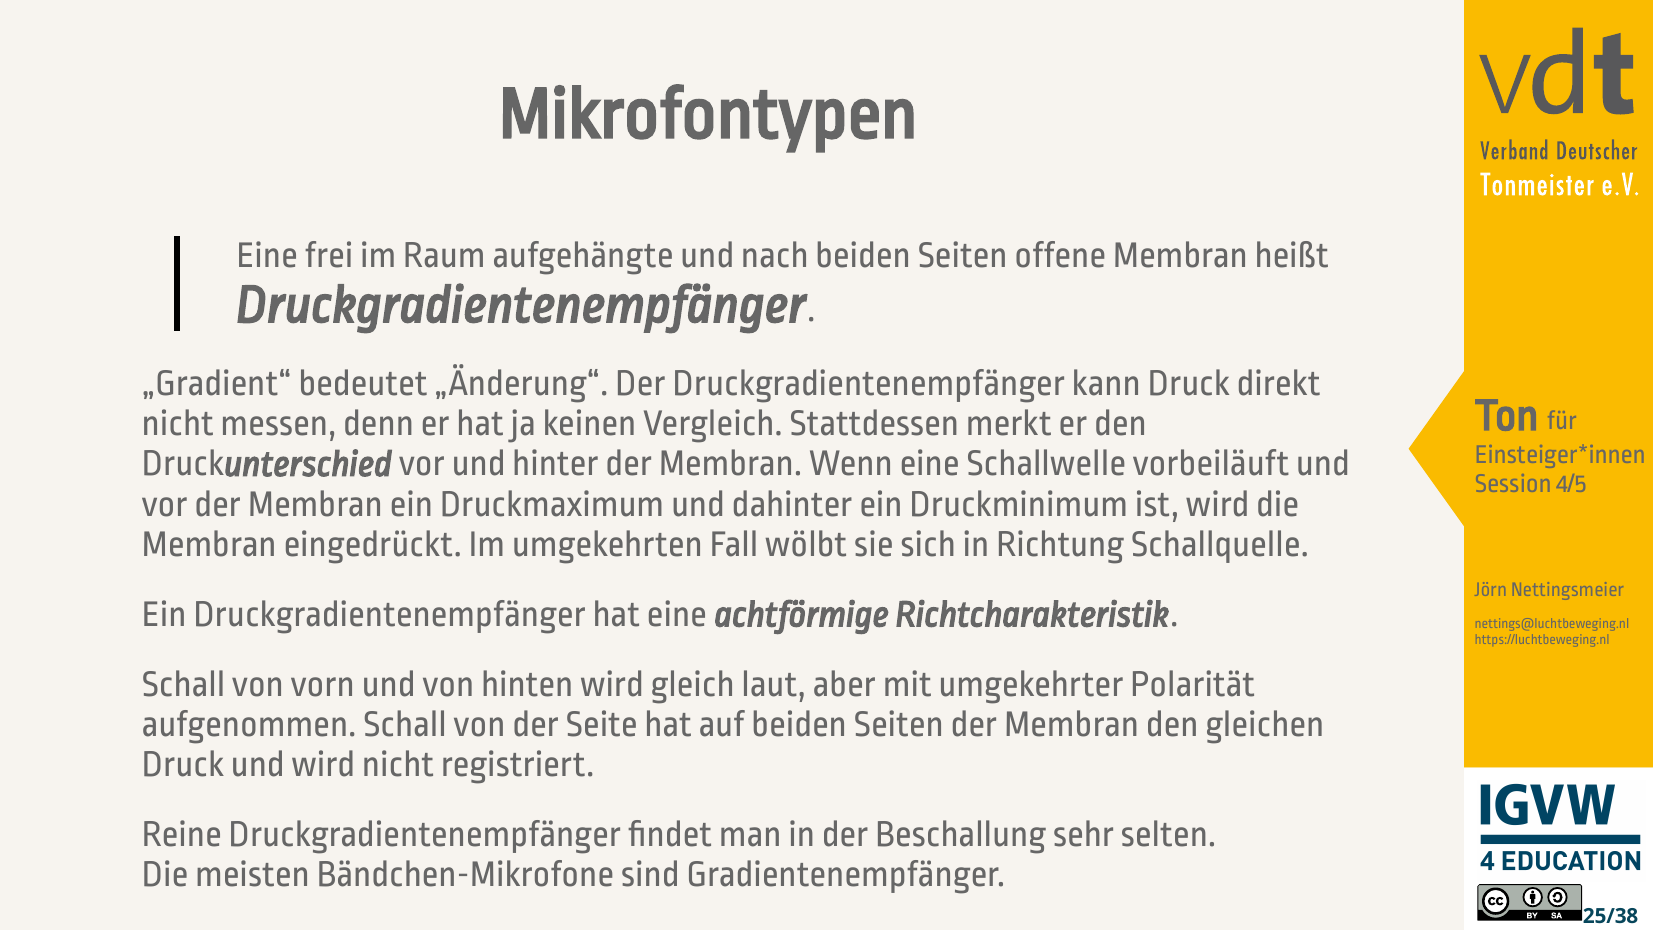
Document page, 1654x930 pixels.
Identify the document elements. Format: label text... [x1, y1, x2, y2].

title Mikrofontypen [82, 37, 1335, 193]
picture [1477, 780, 1646, 882]
list Eine frei im Raum aufgehängte und nach beiden Seiten offene Membran heißt Druckgradientenempfänger. „Gradient“ bedeutet „Änderung“. Der Druckgradientenempfänger kann Druck direkt nicht messen, denn er hat ja keinen Vergleich. Stattdessen merkt er den Druckunterschied vor und hinter der Membran. Wenn eine Schallwelle vorbeiläuft und vor der Membran ein Druckmaximum und dahinter ein Druckminimum ist, wird die Membran eingedrückt. Im umgekehrten Fall wölbt sie sich in Richtung Schallquelle. Ein Druckgradientenempfänger hat eine achtförmige Richtcharakteristik. Schall von vorn und von hinten wird gleich laut, aber mit umgekehrter Polarität aufgenommen. Schall von der Seite hat auf beiden Seiten der Membran den gleichen Druck und wird nicht registriert. Reine Druckgradientenempfänger findet man in der Beschallung sehr selten. Die meisten Bändchen-Mikrofone sind Gradientenempfänger. [141, 236, 1394, 905]
